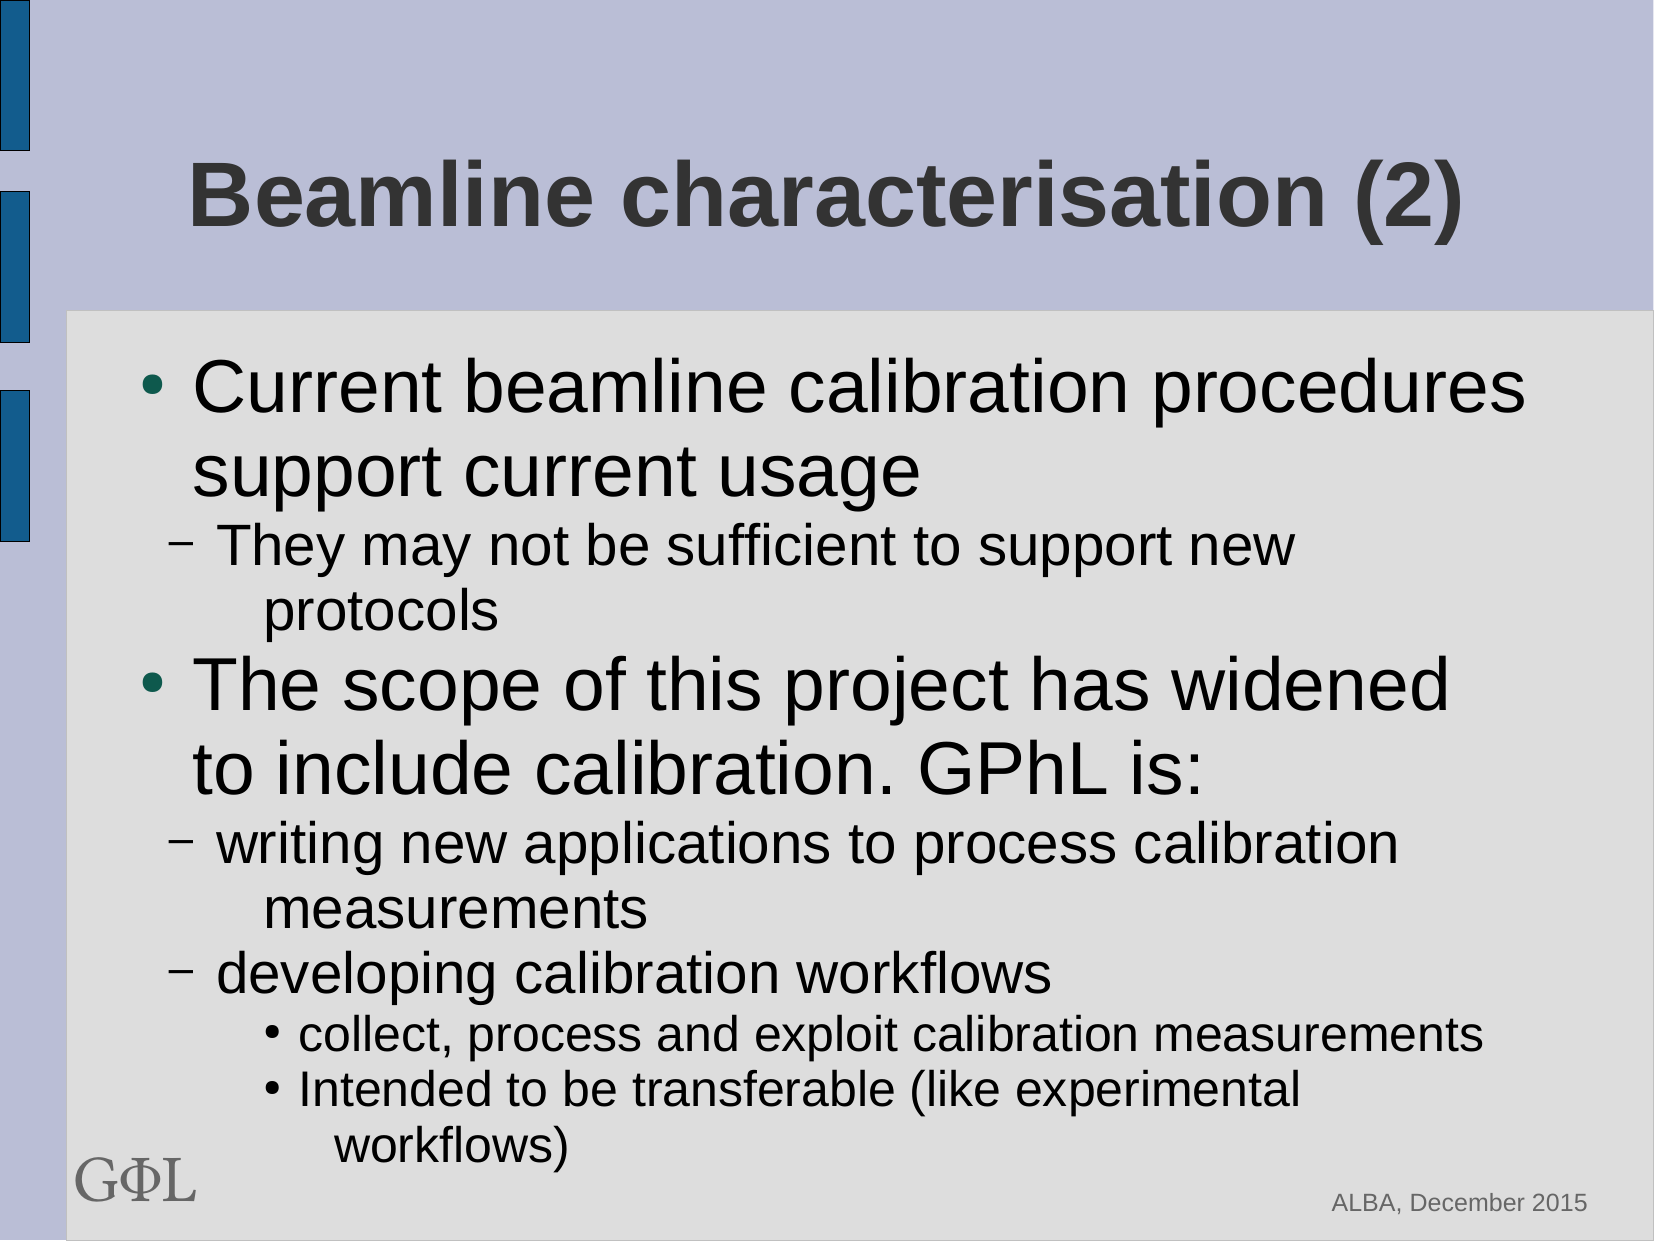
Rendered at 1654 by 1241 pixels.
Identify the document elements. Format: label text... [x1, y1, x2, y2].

title Beamline characterisation (2) [121, 91, 1534, 299]
list Current beamline calibration procedures support current usage They may not be sufficient to support new protocols The scope of this project has widened to include calibration. GPhL is: writing new applications to process calibration measurements developing calibration workflows collect, process and exploit calibration measurements Intended to be transferable (like experimental workflows) [121, 344, 1534, 1174]
